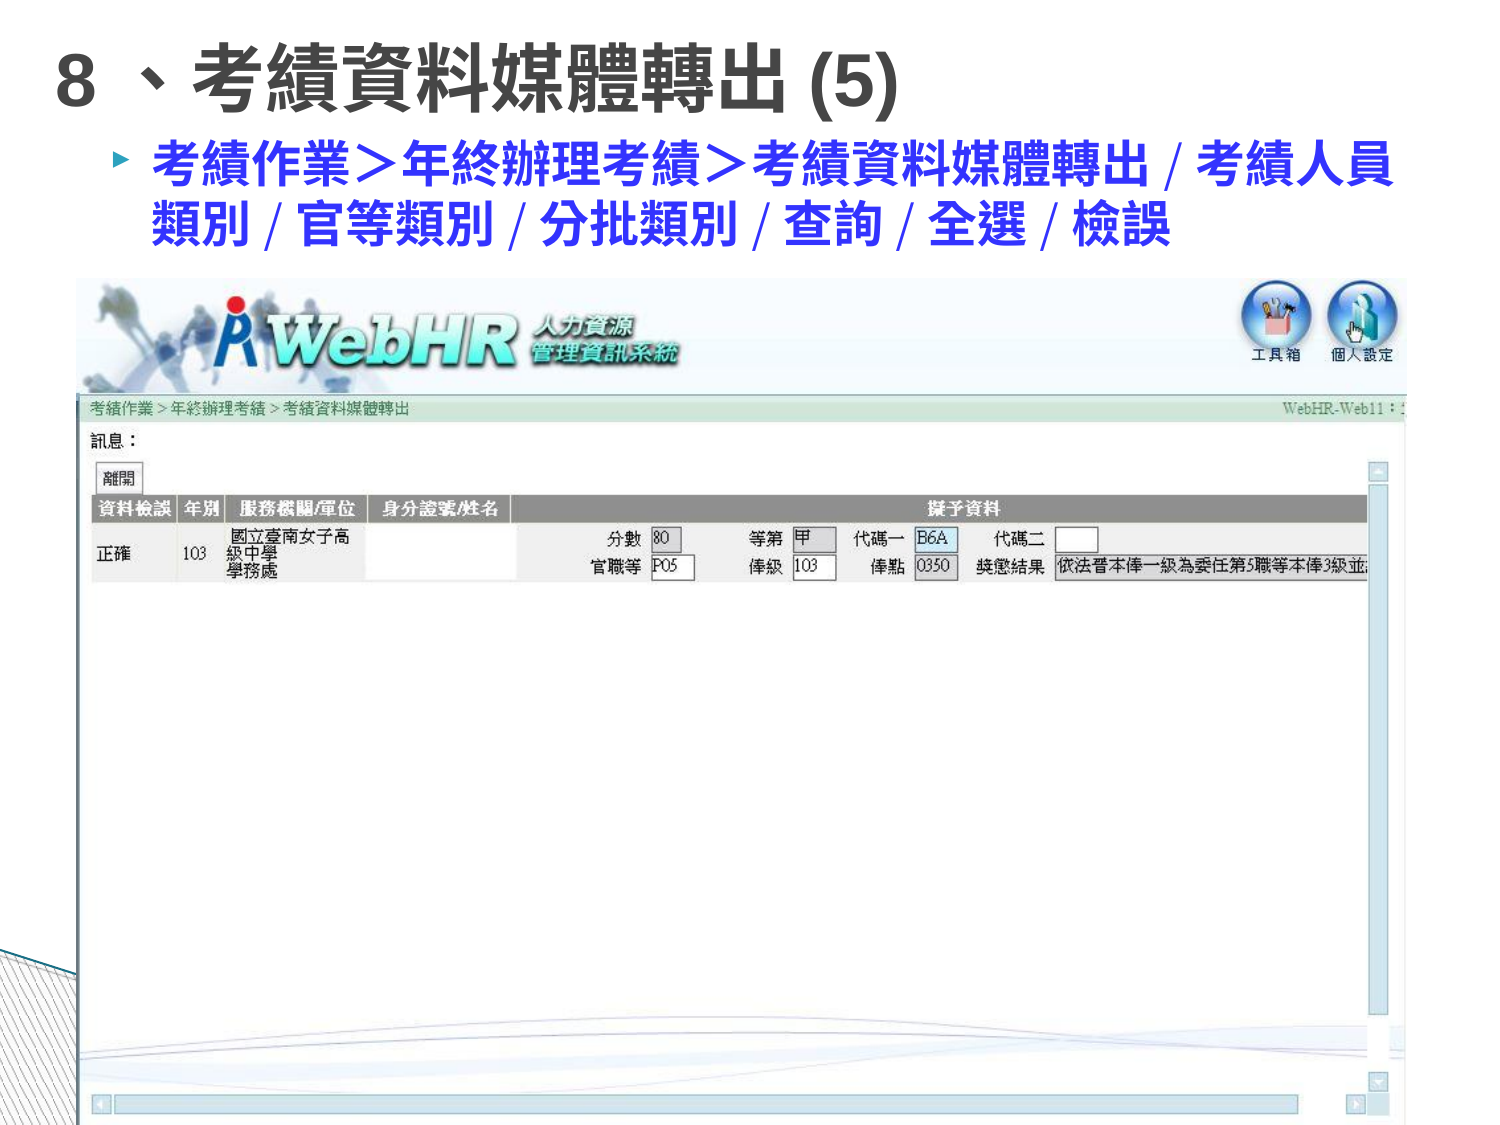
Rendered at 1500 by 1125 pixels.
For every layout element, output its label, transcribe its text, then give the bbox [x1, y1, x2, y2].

list 考績作業＞年終辦理考績＞考績資料媒體轉出/考績人員類別/官等類別/分批類別/查詢/全選/檢誤 [76, 125, 1427, 868]
text_box 8、考績資料媒體轉出(5) [41, 18, 1087, 135]
picture [0, 278, 1407, 1125]
